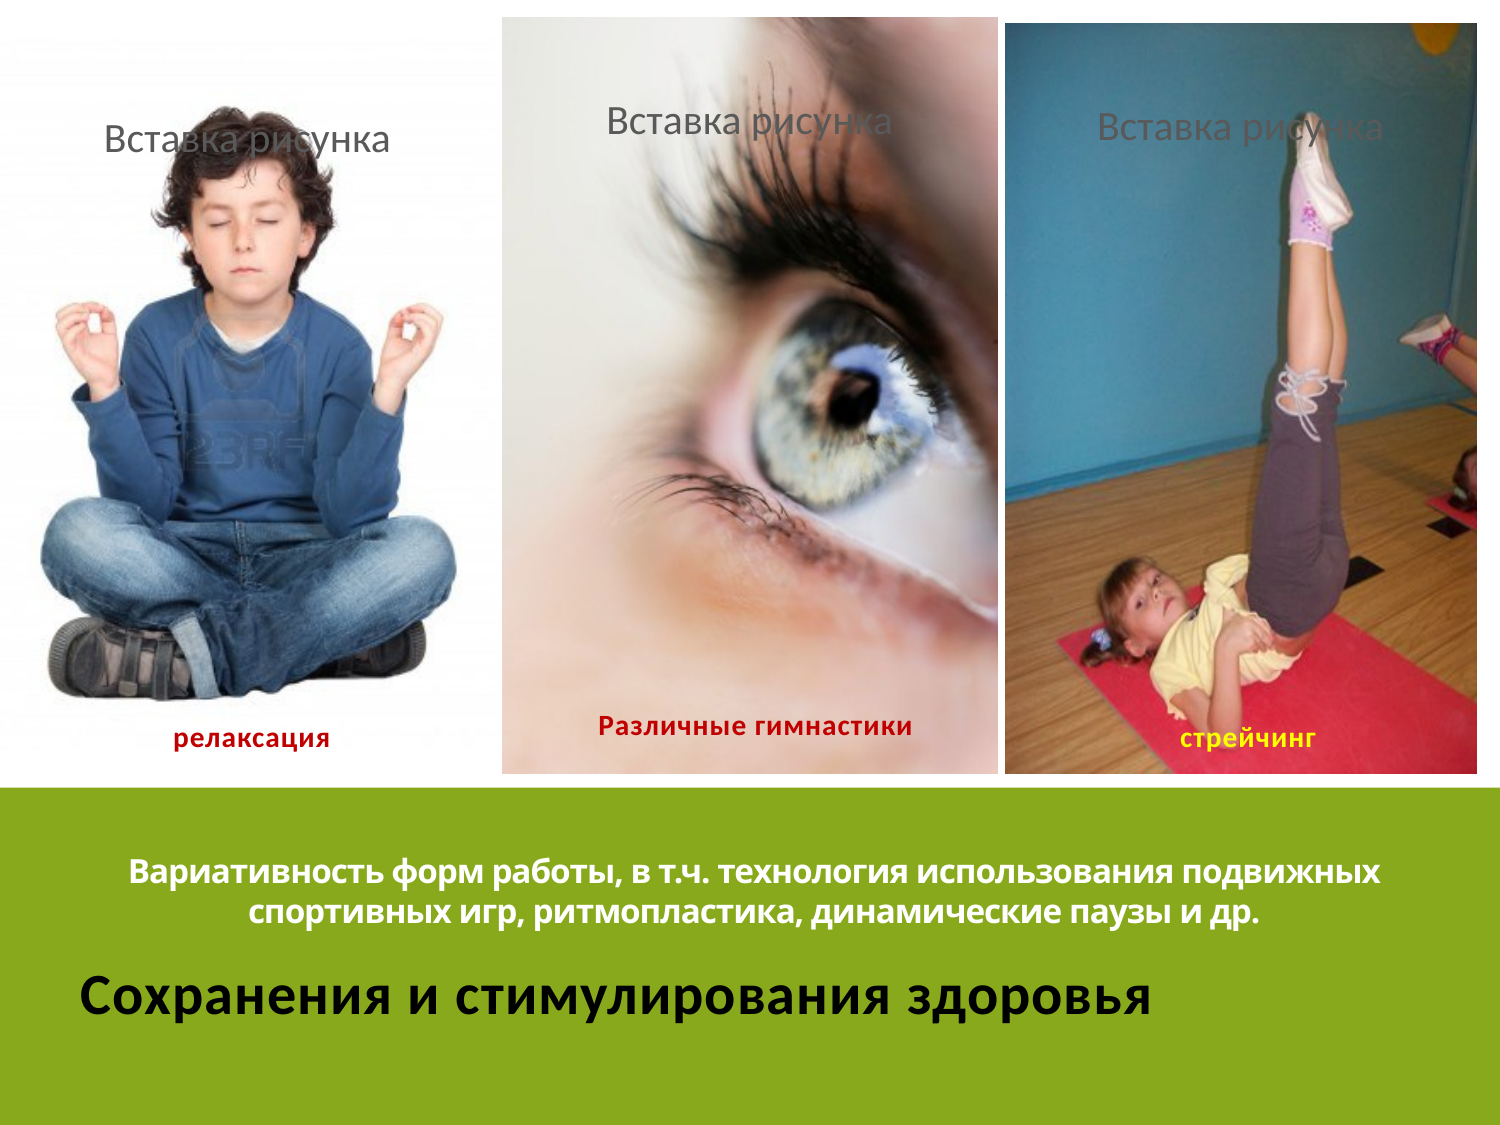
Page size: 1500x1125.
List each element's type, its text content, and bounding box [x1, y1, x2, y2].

title Вариативность форм работы, в т.ч. технология использования подвижных спортивных игр, ритмопластика, динамические паузы и др. [70, 832, 1440, 938]
picture [502, 17, 998, 774]
text_box релаксация [23, 714, 481, 762]
text_box стрейчинг [1019, 714, 1477, 762]
text_box Различные гимнастики [527, 703, 985, 750]
picture [0, 35, 496, 750]
subtitle Сохранения и стимулирования здоровья [65, 949, 1435, 1055]
picture [1005, 23, 1477, 774]
